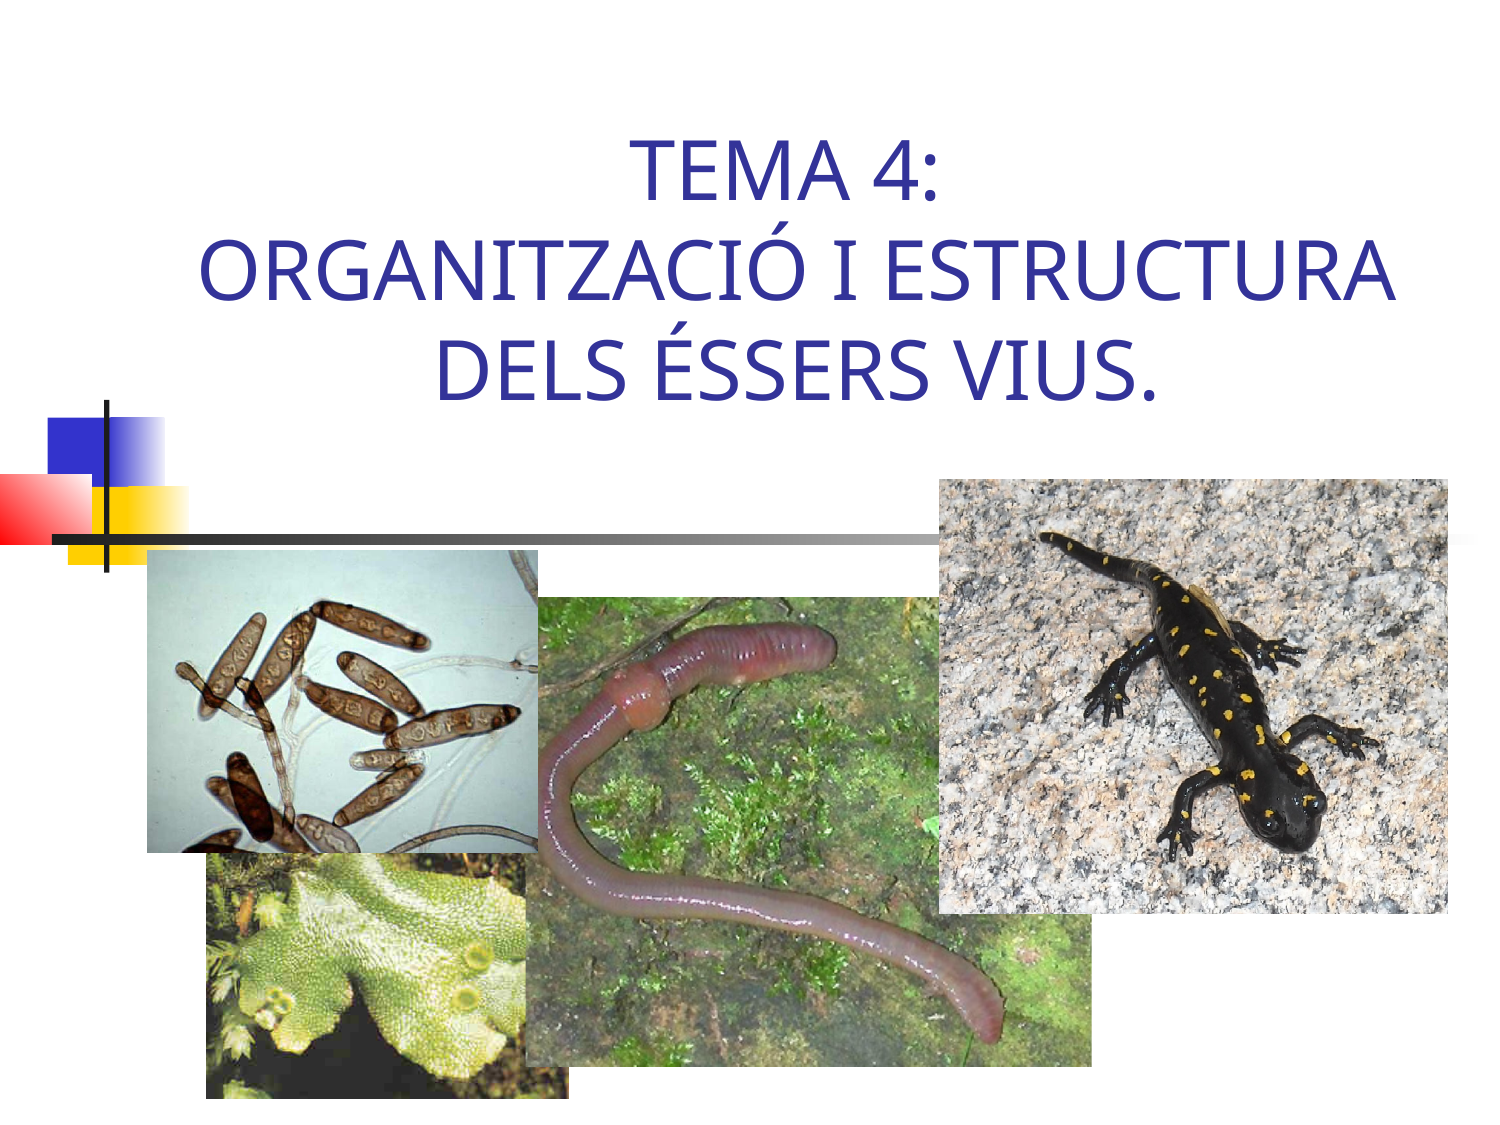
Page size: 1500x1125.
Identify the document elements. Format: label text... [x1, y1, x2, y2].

picture [525, 597, 1092, 1067]
chart [147, 550, 569, 1099]
title TEMA 4: ORGANITZACIÓ I ESTRUCTURA DELS ÉSSERS VIUS. [159, 109, 1435, 425]
chart [939, 479, 1448, 914]
